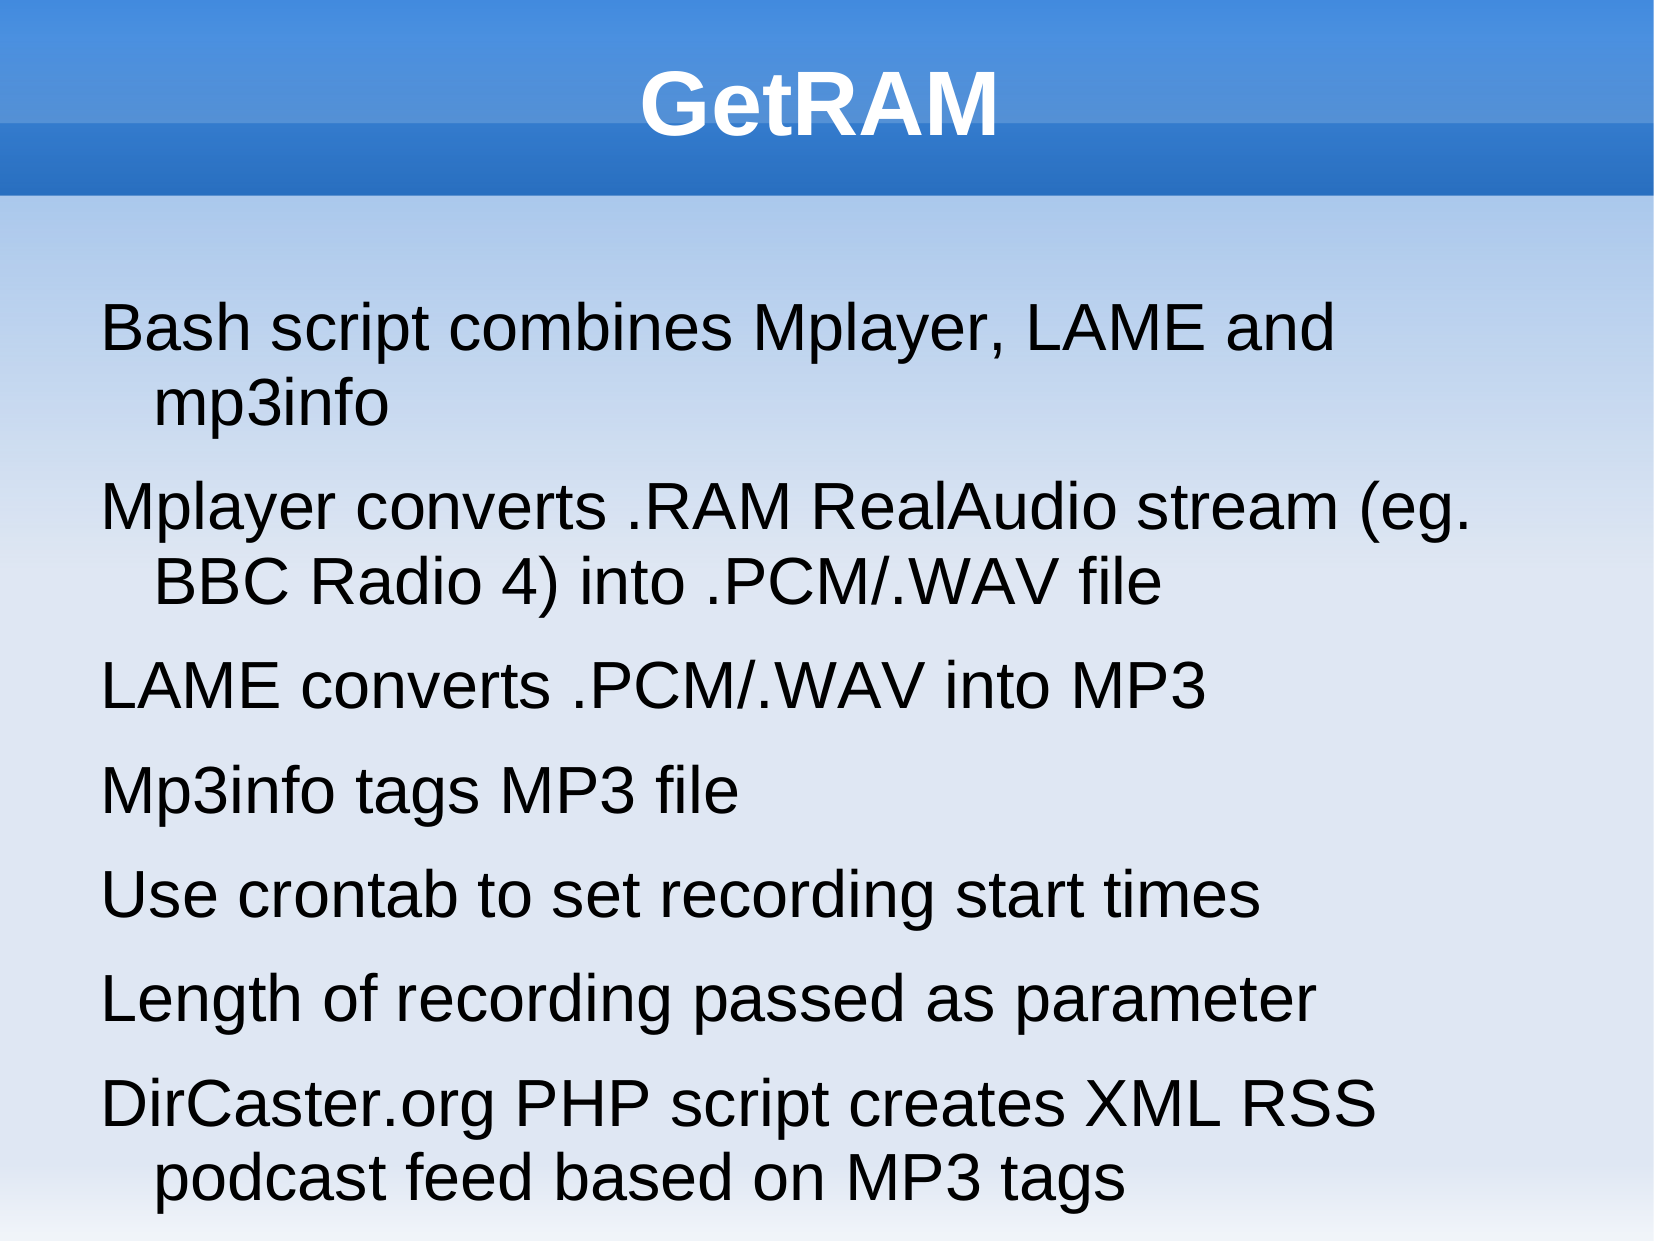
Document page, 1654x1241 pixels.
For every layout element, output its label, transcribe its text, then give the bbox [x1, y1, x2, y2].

list Bash script combines Mplayer, LAME and mp3info Mplayer converts .RAM RealAudio stream (eg. BBC Radio 4) into .PCM/.WAV file LAME converts .PCM/.WAV into MP3 Mp3info tags MP3 file Use crontab to set recording start times Length of recording passed as parameter DirCaster.org PHP script creates XML RSS podcast feed based on MP3 tags [82, 290, 1571, 1216]
picture [0, 0, 1654, 1241]
title GetRAM [76, 7, 1565, 200]
